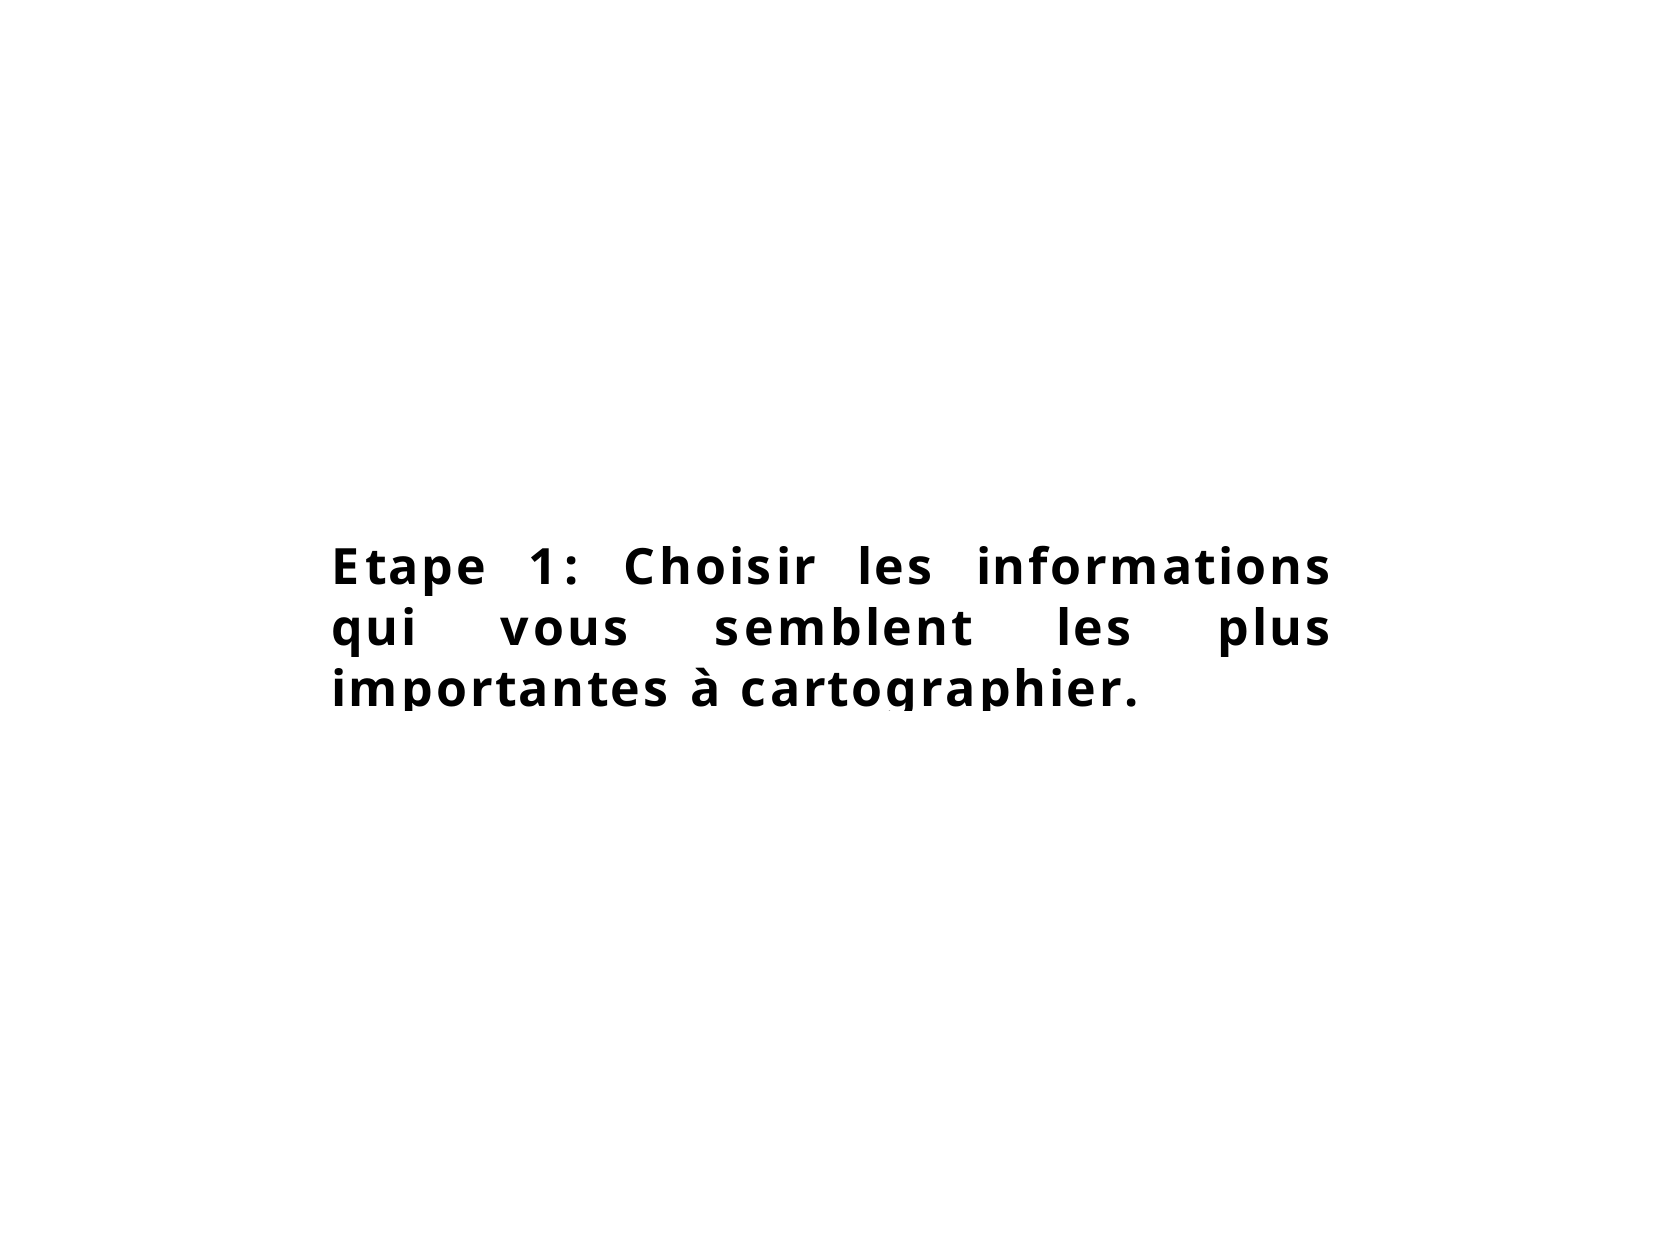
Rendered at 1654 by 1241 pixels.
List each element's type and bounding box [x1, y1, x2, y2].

chart [329, 534, 1335, 711]
